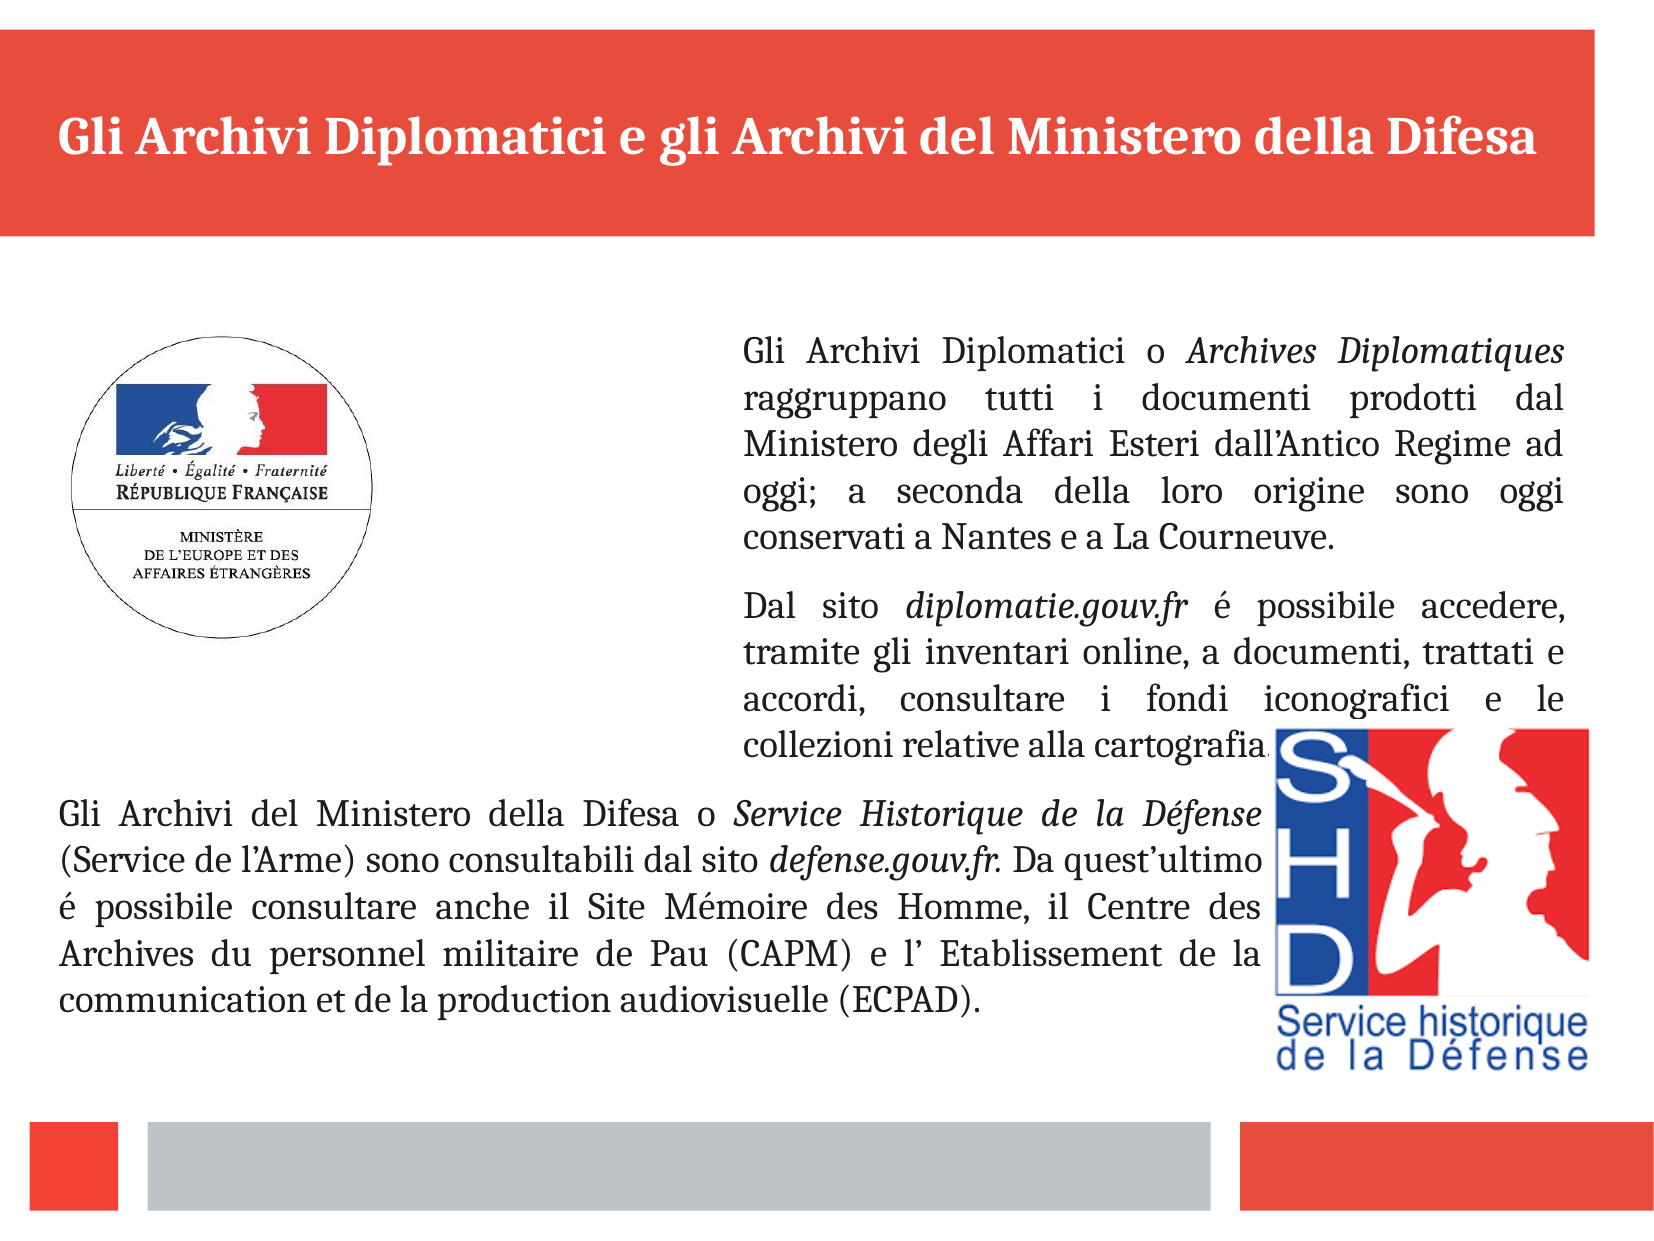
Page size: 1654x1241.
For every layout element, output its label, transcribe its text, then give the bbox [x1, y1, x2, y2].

picture [59, 324, 384, 650]
picture [1269, 719, 1600, 1093]
title Gli Archivi Diplomatici e gli Archivi del Ministero della Difesa [59, 59, 1595, 207]
list Gli Archivi Diplomatici o Archives Diplomatiques raggruppano tutti i documenti prodotti dal Ministero degli Affari Esteri dall’Antico Regime ad oggi; a seconda della loro origine sono oggi conservati a Nantes e a La Courneuve. Dal sito diplomatie.gouv.fr é possibile accedere, tramite gli inventari online, a documenti, trattati e accordi, consultare i fondi iconografici e le collezioni relative alla cartografia. Gli Archivi del Ministero della Difesa o Service Historique de la Défense (Service de l’Arme) sono consultabili dal sito defense.gouv.fr. Da quest’ultimo é possibile consultare anche il Site Mémoire des Homme, il Centre des Archives du personnel militaire de Pau (CAPM) e l’ Etablissement de la communication et de la production audiovisuelle (ECPAD). [59, 324, 1565, 1093]
